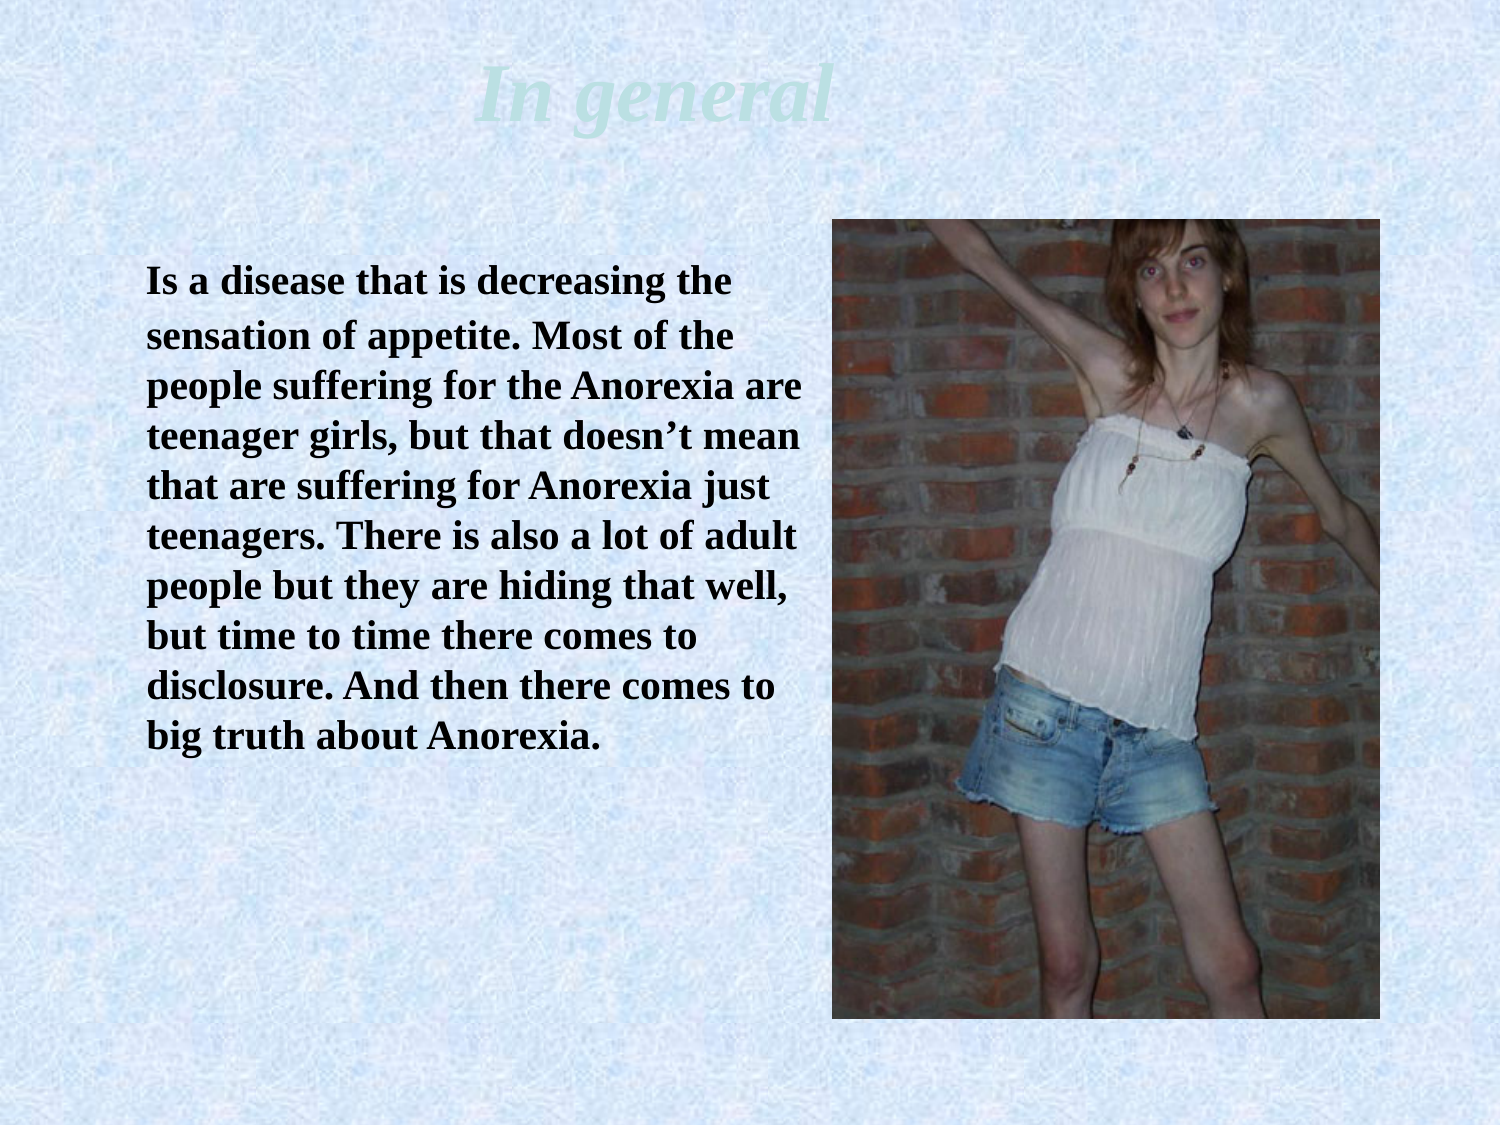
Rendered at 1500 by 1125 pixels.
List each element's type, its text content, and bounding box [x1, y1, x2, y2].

picture [0, 0, 1500, 1125]
text_box In general [301, 30, 1010, 232]
list Is a disease that is decreasing the sensation of appetite. Most of the people suffering for the Anorexia are teenager girls, but that doesn’t mean that are suffering for Anorexia just teenagers. There is also a lot of adult people but they are hiding that well, but time to time there comes to disclosure. And then there comes to big truth about Anorexia. [75, 220, 832, 1005]
